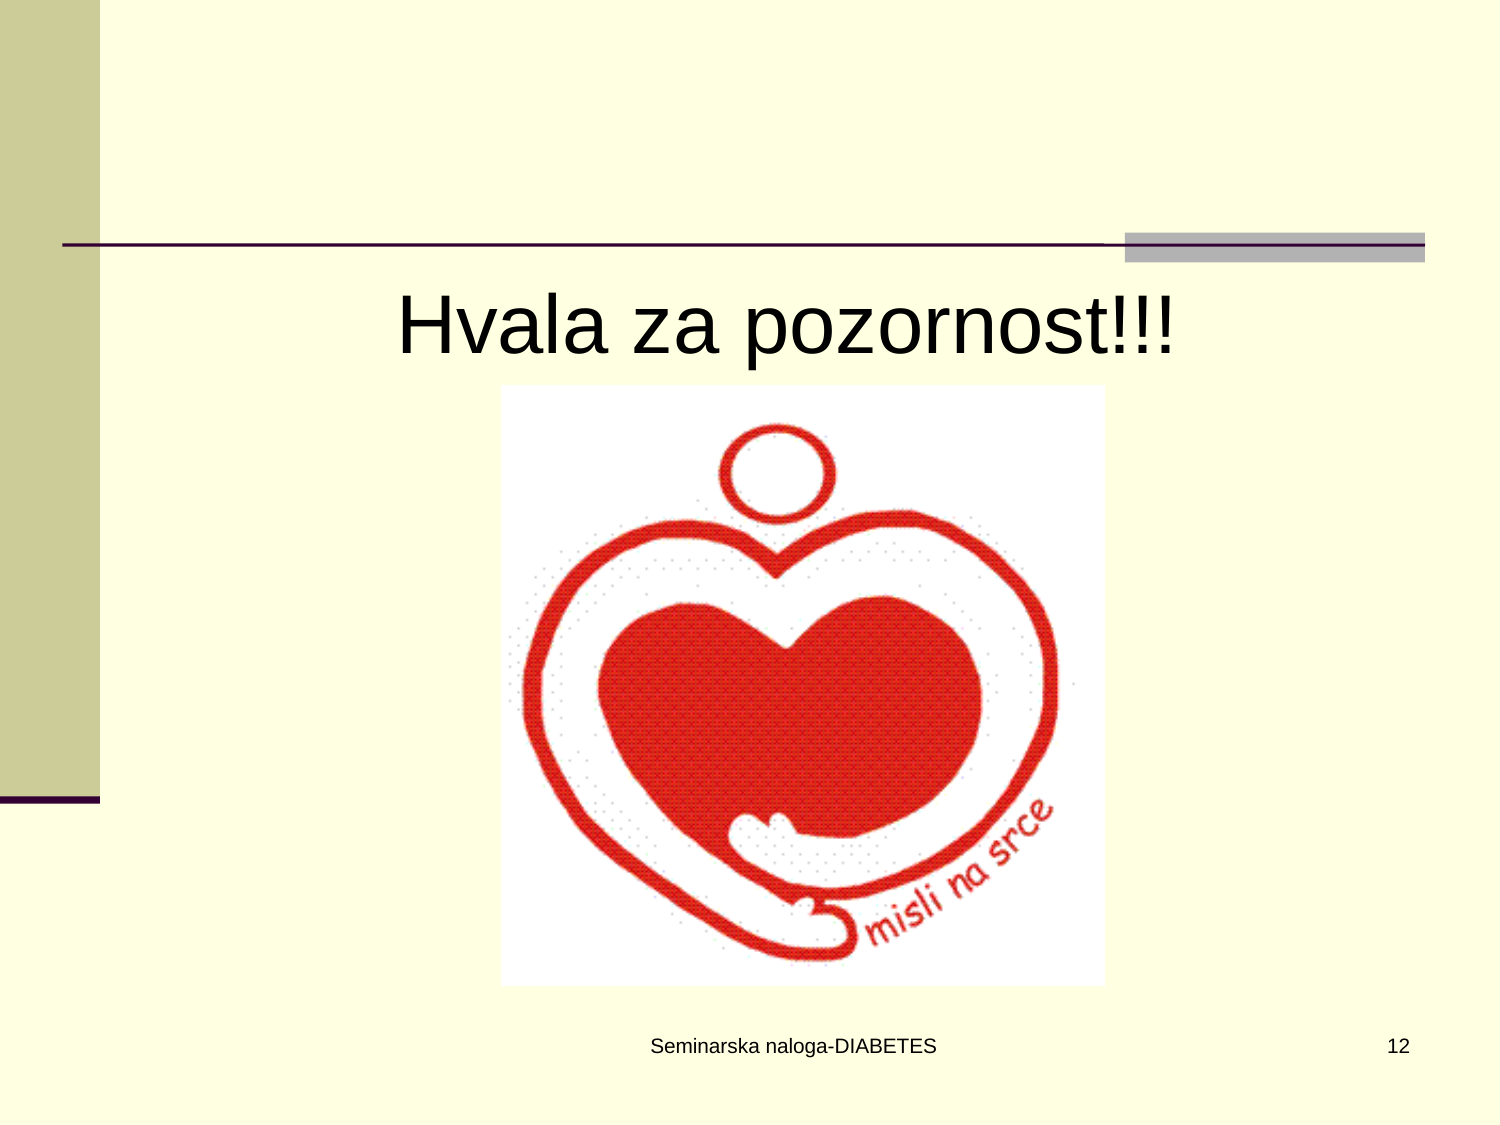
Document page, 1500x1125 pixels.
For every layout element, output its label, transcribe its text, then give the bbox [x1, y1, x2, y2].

list Hvala za pozornost!!! [150, 262, 1425, 1006]
picture [501, 385, 1105, 986]
slide_number <number> [1112, 1025, 1425, 1100]
footer Seminarska naloga-DIABETES [549, 1025, 1038, 1100]
